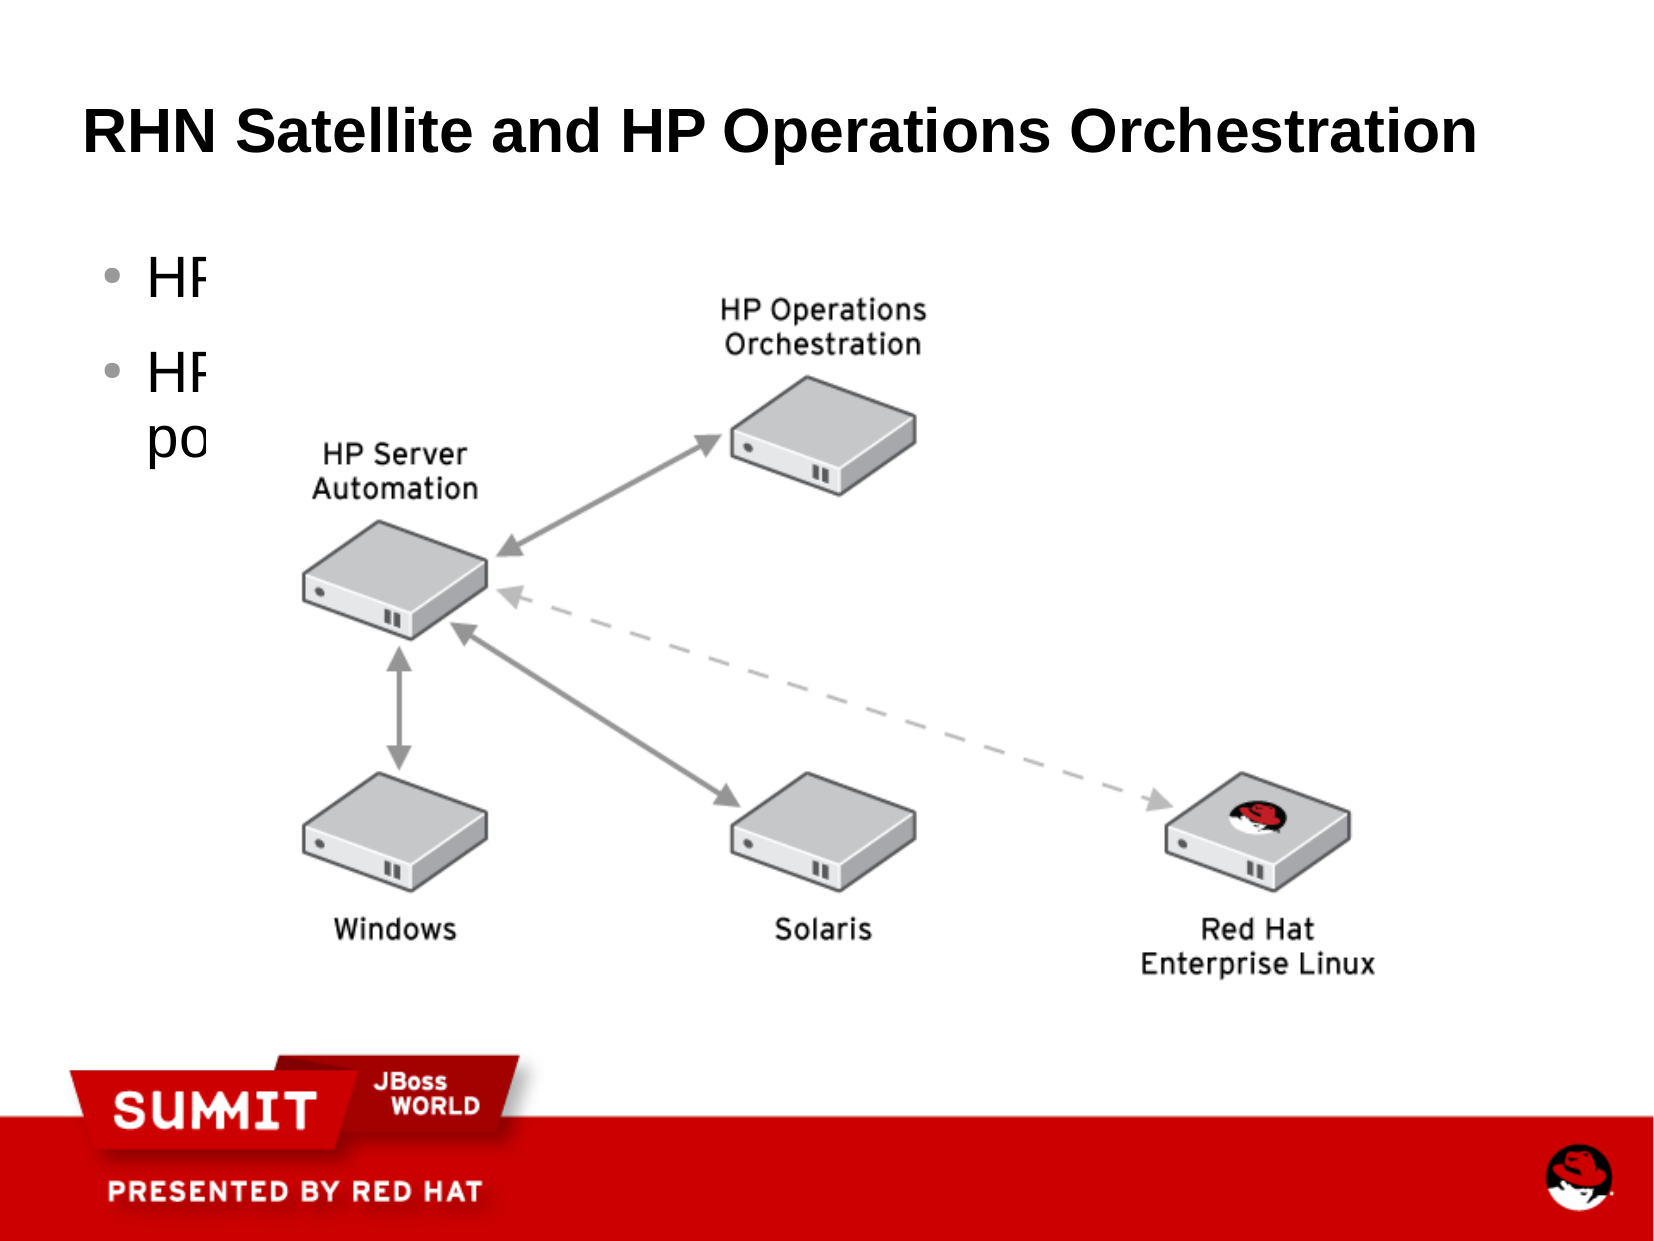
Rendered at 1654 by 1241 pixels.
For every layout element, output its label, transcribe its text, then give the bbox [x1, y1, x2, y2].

list HP SA can be automated further with HP OO HP OO is a workflow manager containing a pre-populated library [86, 244, 390, 1039]
picture [0, 1043, 1654, 1241]
title RHN Satellite and HP Operations Orchestration [82, 37, 1571, 226]
picture [390, 244, 1576, 1039]
